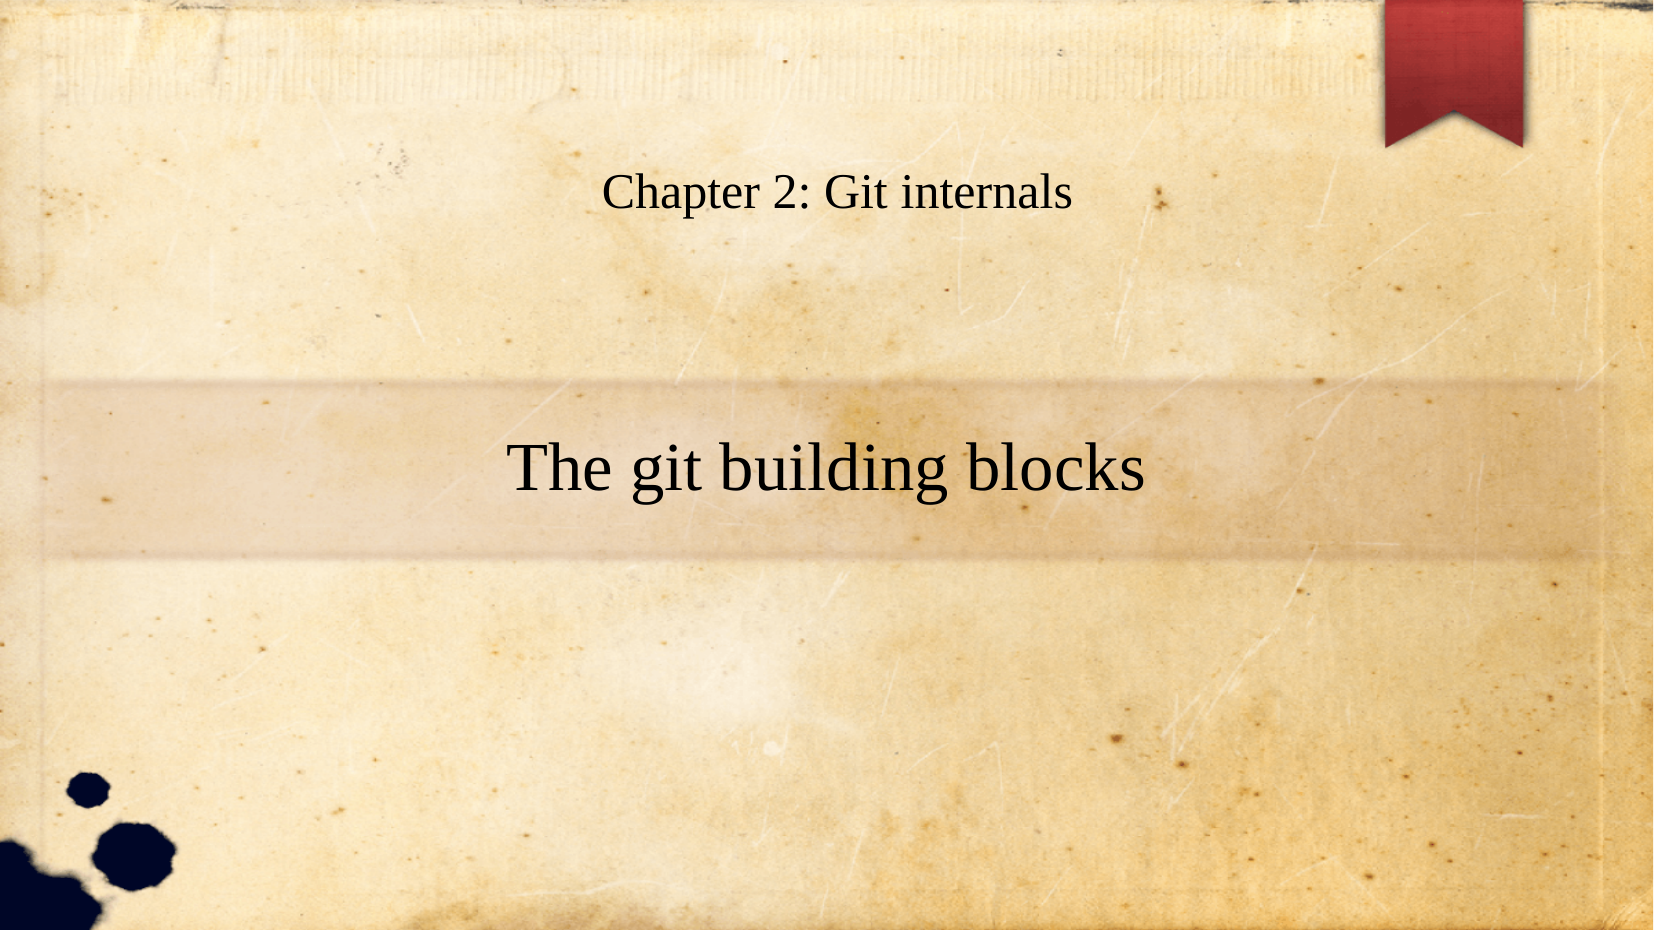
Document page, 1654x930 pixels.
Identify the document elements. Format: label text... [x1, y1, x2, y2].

picture [0, 0, 1654, 930]
title The git building blocks [82, 389, 1571, 545]
list Chapter 2: Git internals [74, 164, 1530, 300]
